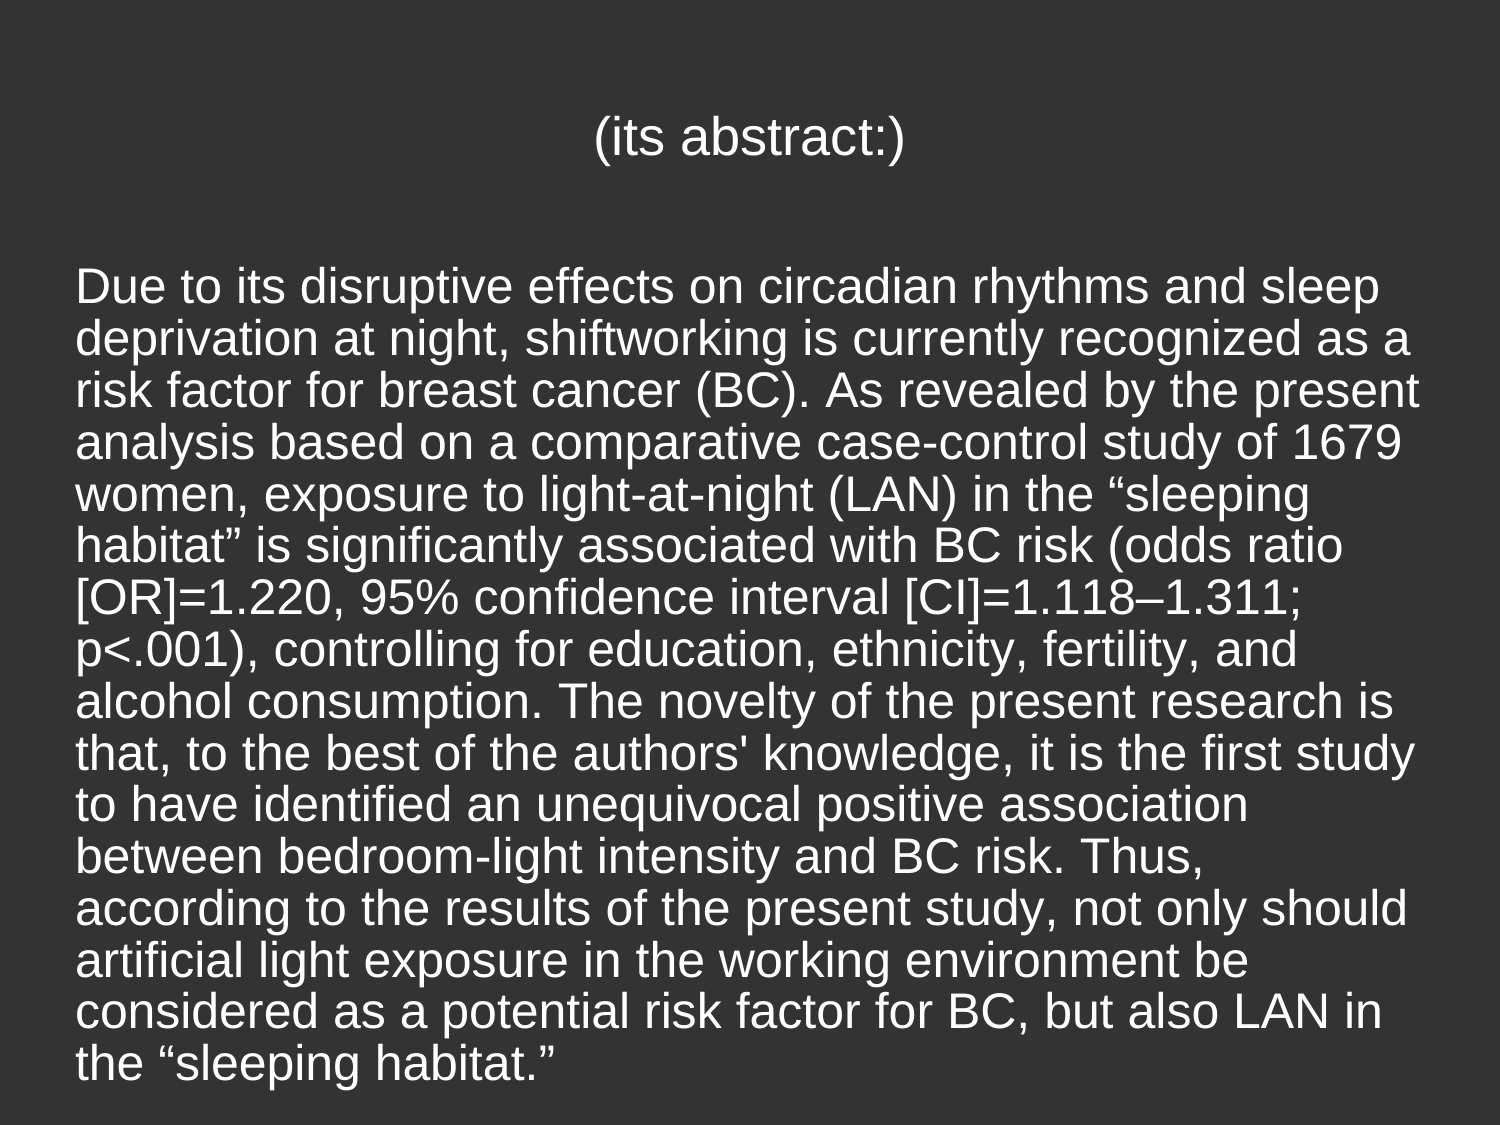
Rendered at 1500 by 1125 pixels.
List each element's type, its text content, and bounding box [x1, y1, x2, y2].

title (its abstract:) [75, 21, 1425, 257]
list Due to its disruptive effects on circadian rhythms and sleep deprivation at night, shiftworking is currently recognized as a risk factor for breast cancer (BC). As revealed by the present analysis based on a comparative case-control study of 1679 women, exposure to light-at-night (LAN) in the “sleeping habitat” is significantly associated with BC risk (odds ratio [OR]=1.220, 95% confidence interval [CI]=1.118–1.311; p<.001), controlling for education, ethnicity, fertility, and alcohol consumption. The novelty of the present research is that, to the best of the authors' knowledge, it is the first study to have identified an unequivocal positive association between bedroom-light intensity and BC risk. Thus, according to the results of the present study, not only should artificial light exposure in the working environment be considered as a potential risk factor for BC, but also LAN in the “sleeping habitat.” [75, 262, 1425, 1096]
